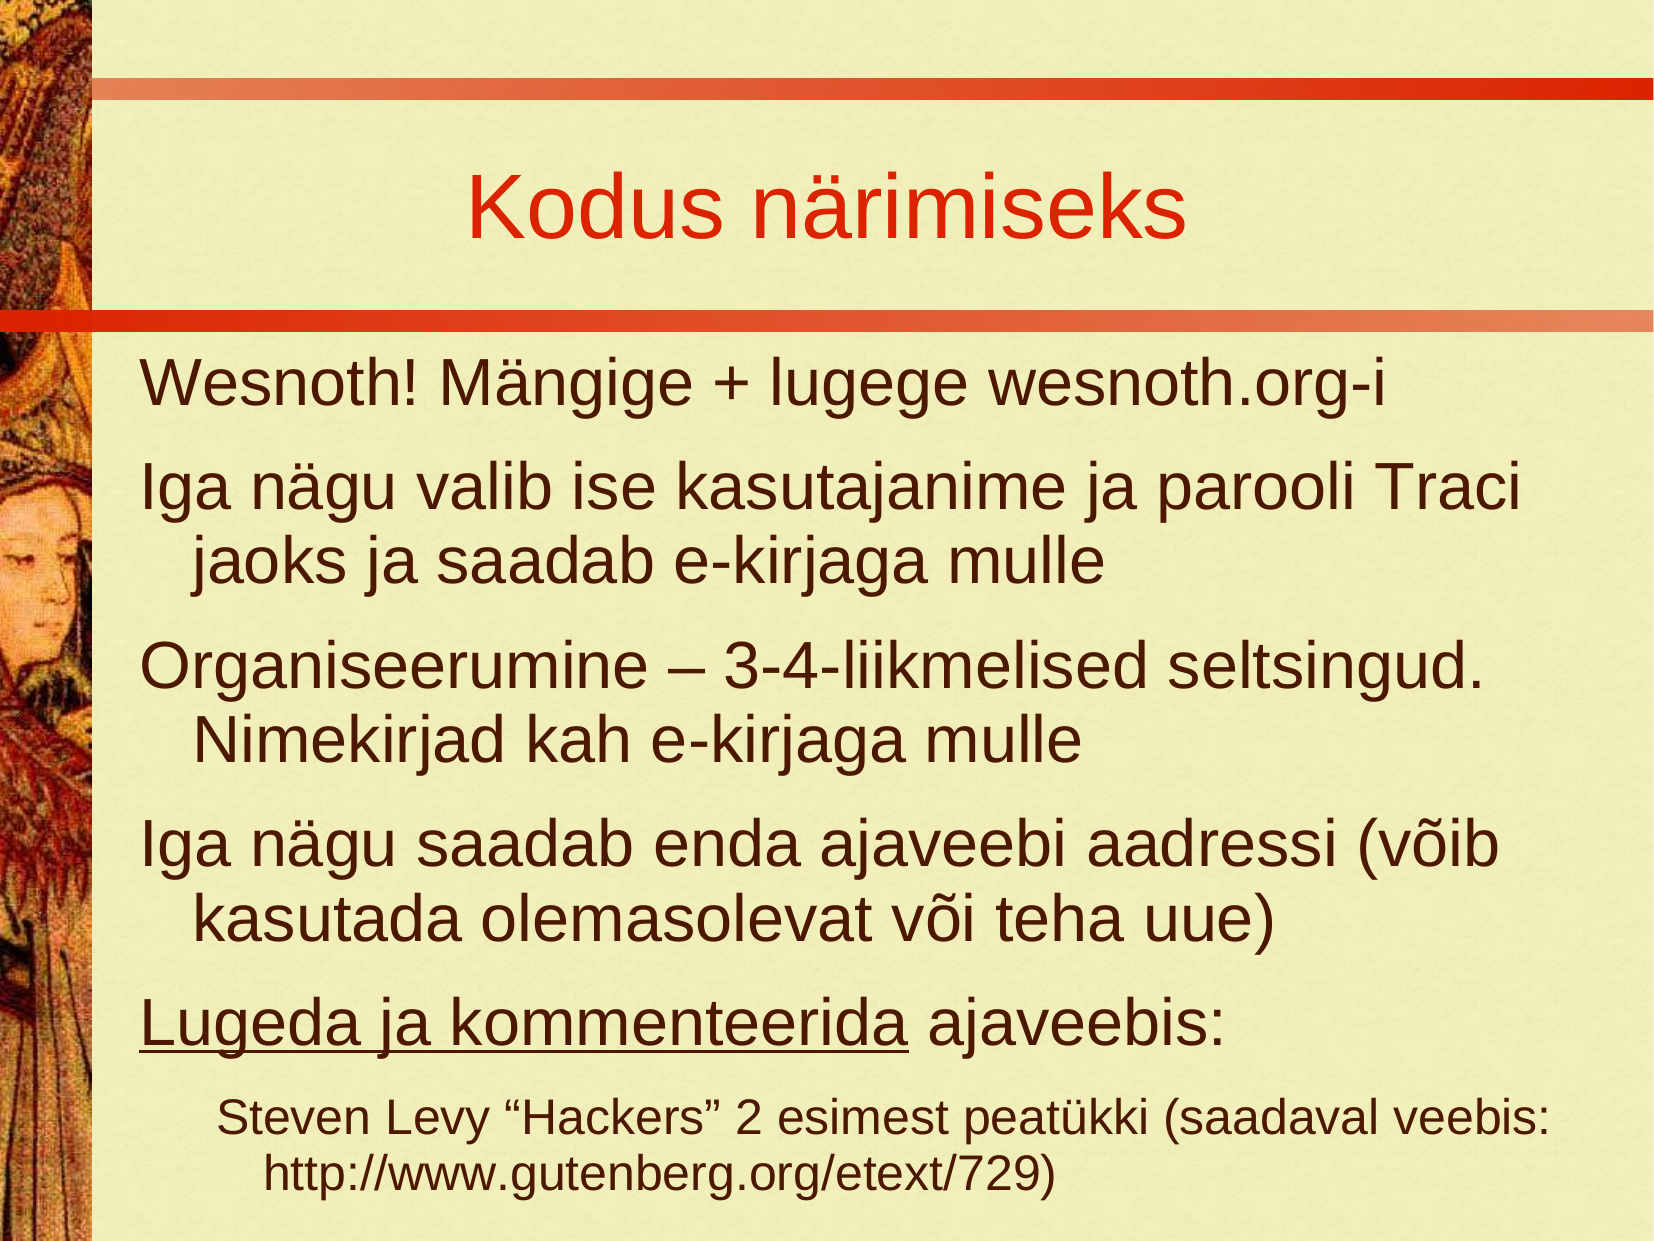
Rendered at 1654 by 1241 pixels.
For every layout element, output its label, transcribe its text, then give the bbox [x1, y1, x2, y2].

list Wesnoth! Mängige + lugege wesnoth.org-i Iga nägu valib ise kasutajanime ja parooli Traci jaoks ja saadab e-kirjaga mulle Organiseerumine – 3-4-liikmelised seltsingud. Nimekirjad kah e-kirjaga mulle Iga nägu saadab enda ajaveebi aadressi (võib kasutada olemasolevat või teha uue) Lugeda ja kommenteerida ajaveebis: Steven Levy “Hackers” 2 esimest peatükki (saadaval veebis: http://www.gutenberg.org/etext/729) [121, 344, 1625, 1201]
title Kodus närimiseks [121, 102, 1534, 311]
picture [0, 0, 1654, 310]
picture [0, 332, 1654, 1241]
